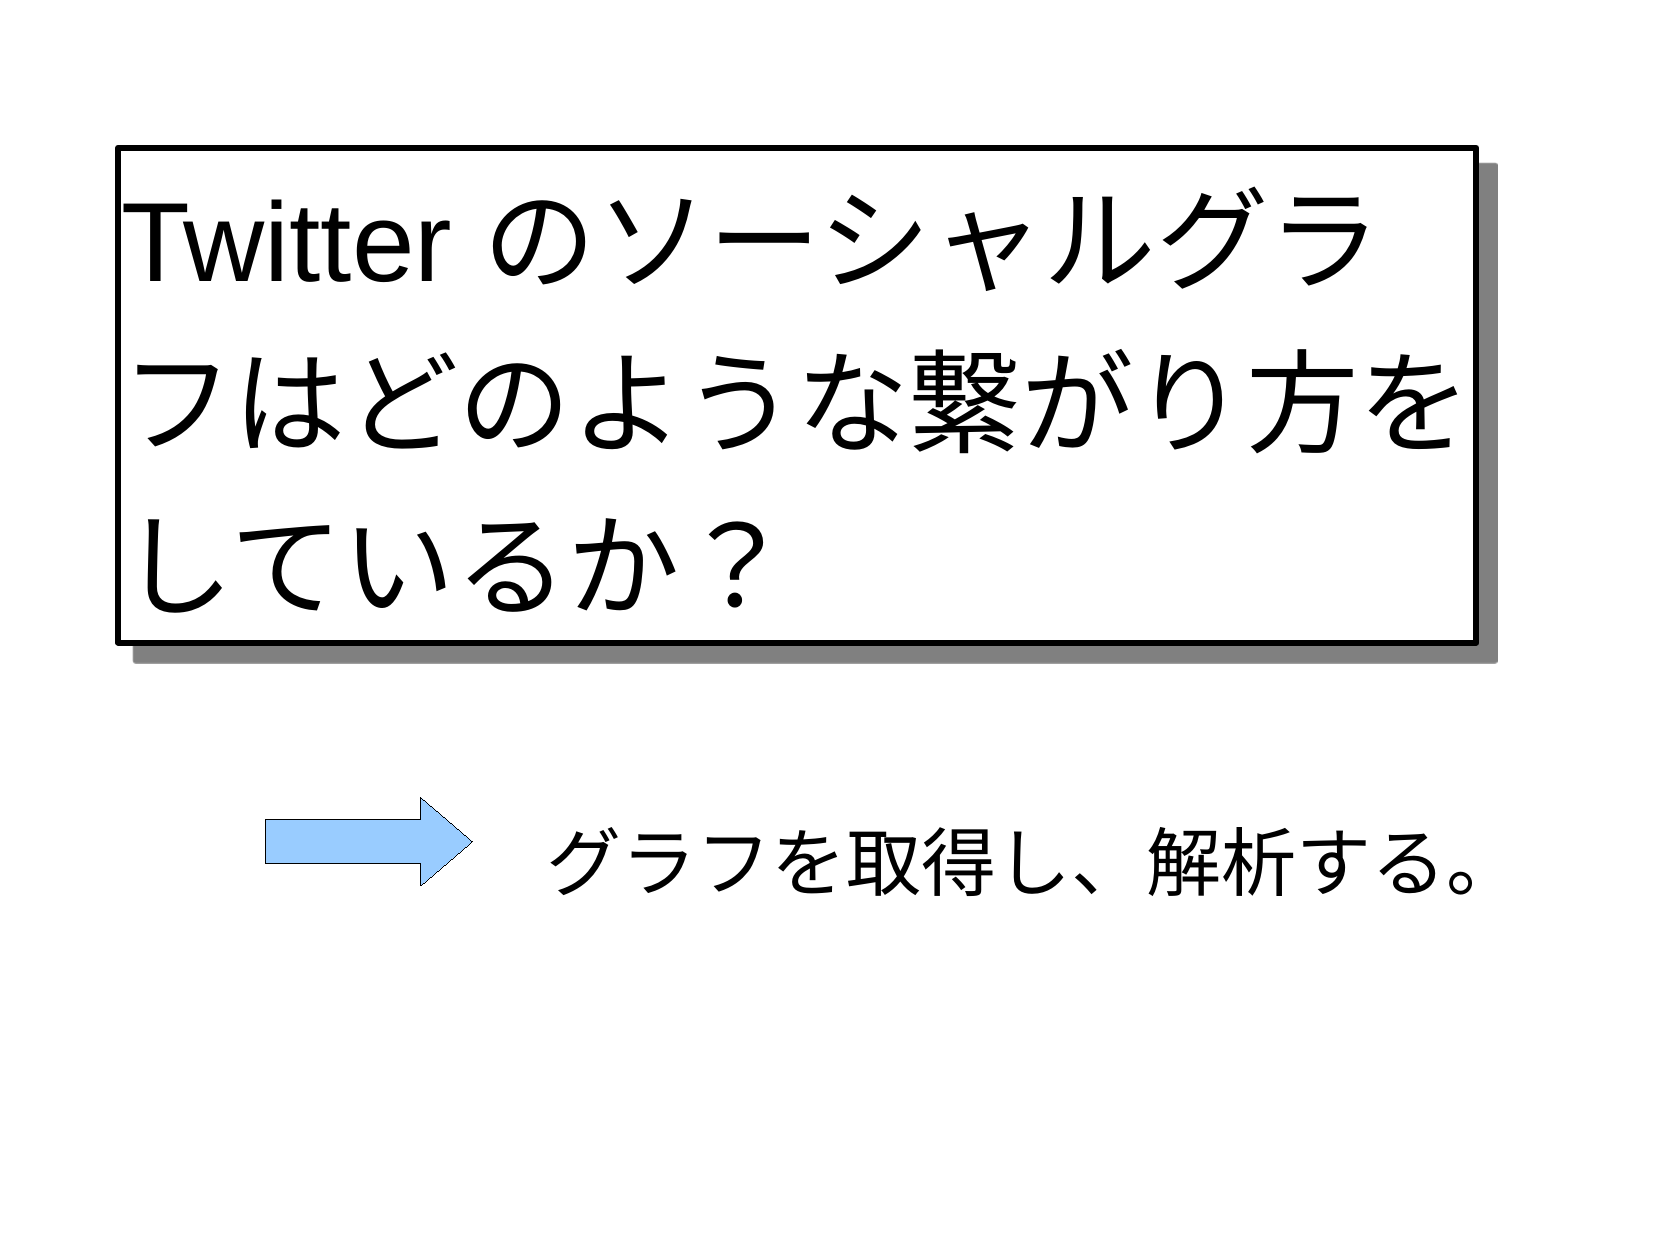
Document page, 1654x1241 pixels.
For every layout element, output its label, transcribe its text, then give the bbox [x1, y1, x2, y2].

text_box グラフを取得し、解析する。 [531, 796, 1654, 886]
text_box [265, 797, 473, 886]
text_box Twitter のソーシャルグラフはどのような繋がり方をしているか？ [118, 147, 1477, 532]
